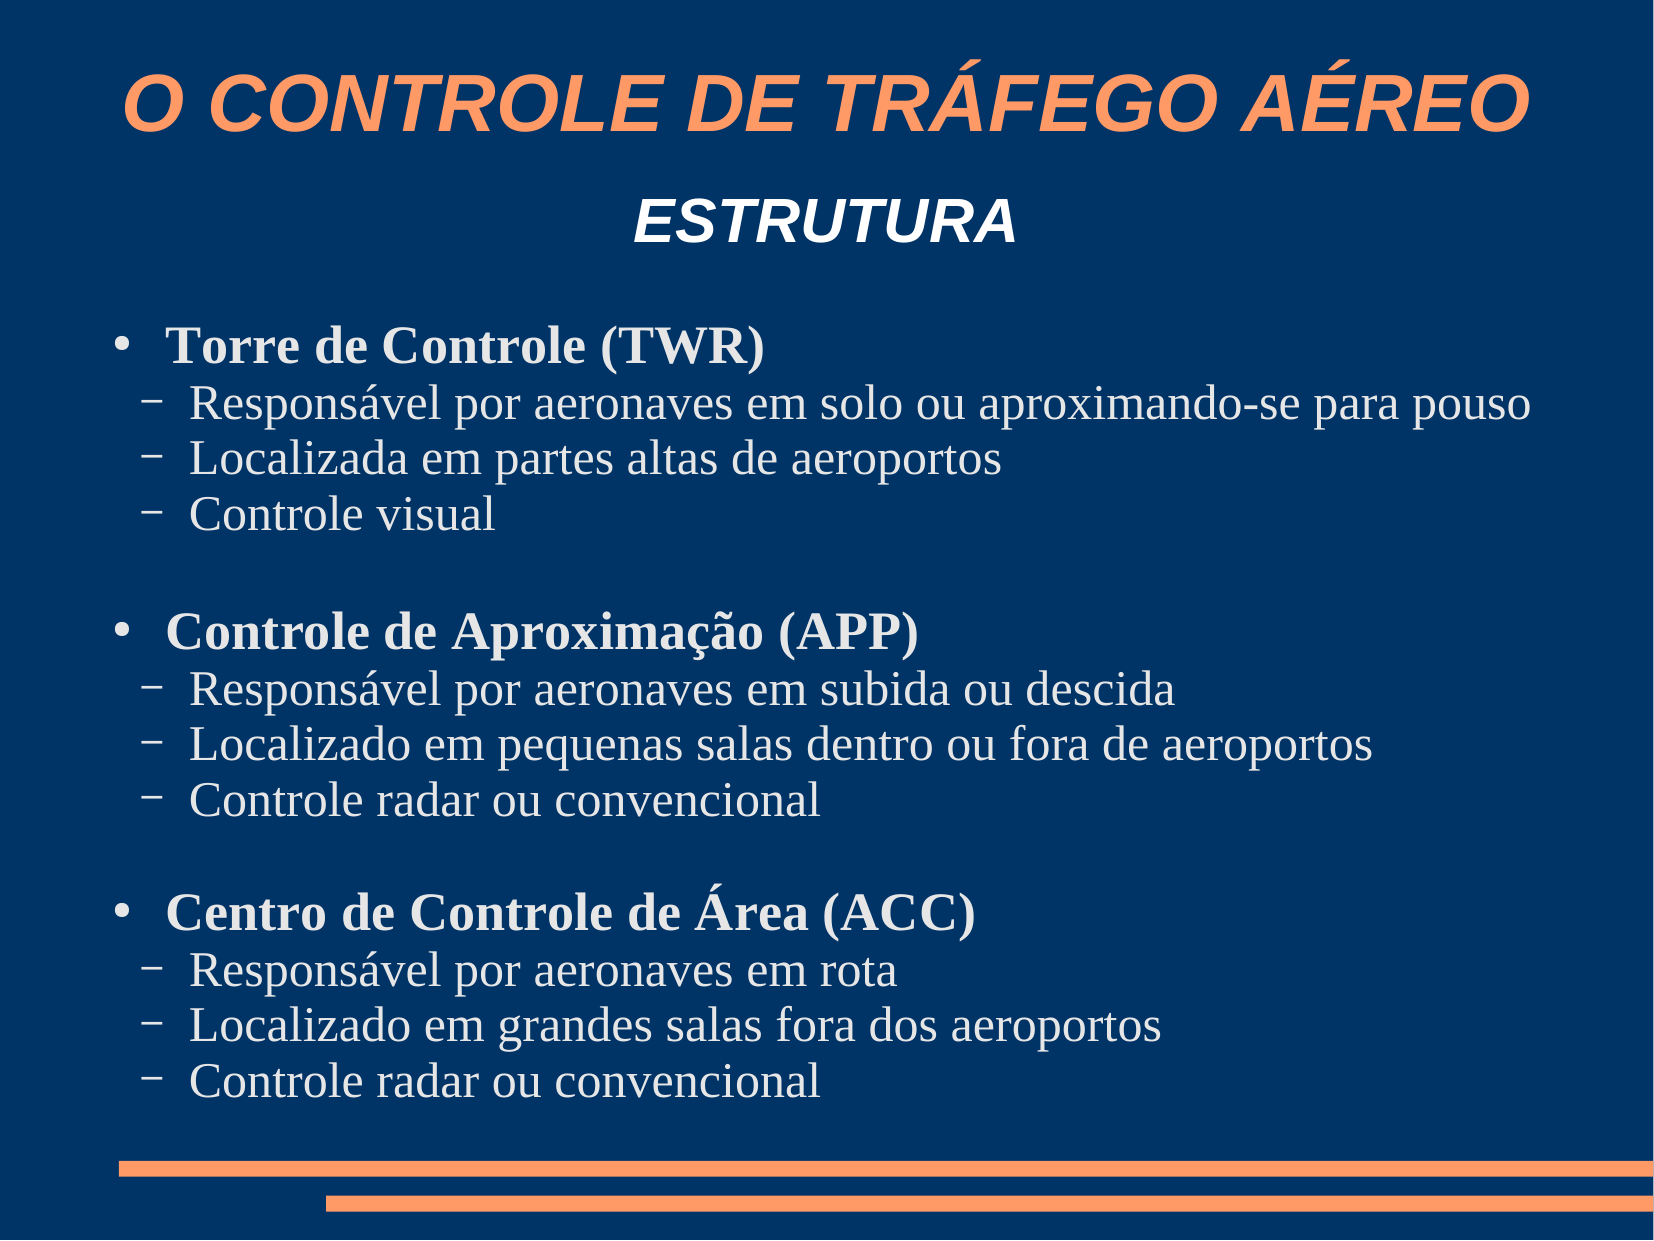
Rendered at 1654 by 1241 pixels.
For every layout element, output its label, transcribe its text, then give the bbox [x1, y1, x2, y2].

title O CONTROLE DE TRÁFEGO AÉREO [0, 0, 1654, 117]
list Torre de Controle (TWR) Responsável por aeronaves em solo ou aproximando-se para pouso Localizada em partes altas de aeroportos Controle visual Controle de Aproximação (APP) Responsável por aeronaves em subida ou descida Localizado em pequenas salas dentro ou fora de aeroportos Controle radar ou convencional Centro de Controle de Área (ACC) Responsável por aeronaves em rota Localizado em grandes salas fora dos aeroportos Controle radar ou convencional [94, 325, 1567, 1182]
title ESTRUTURA [0, 117, 1654, 325]
